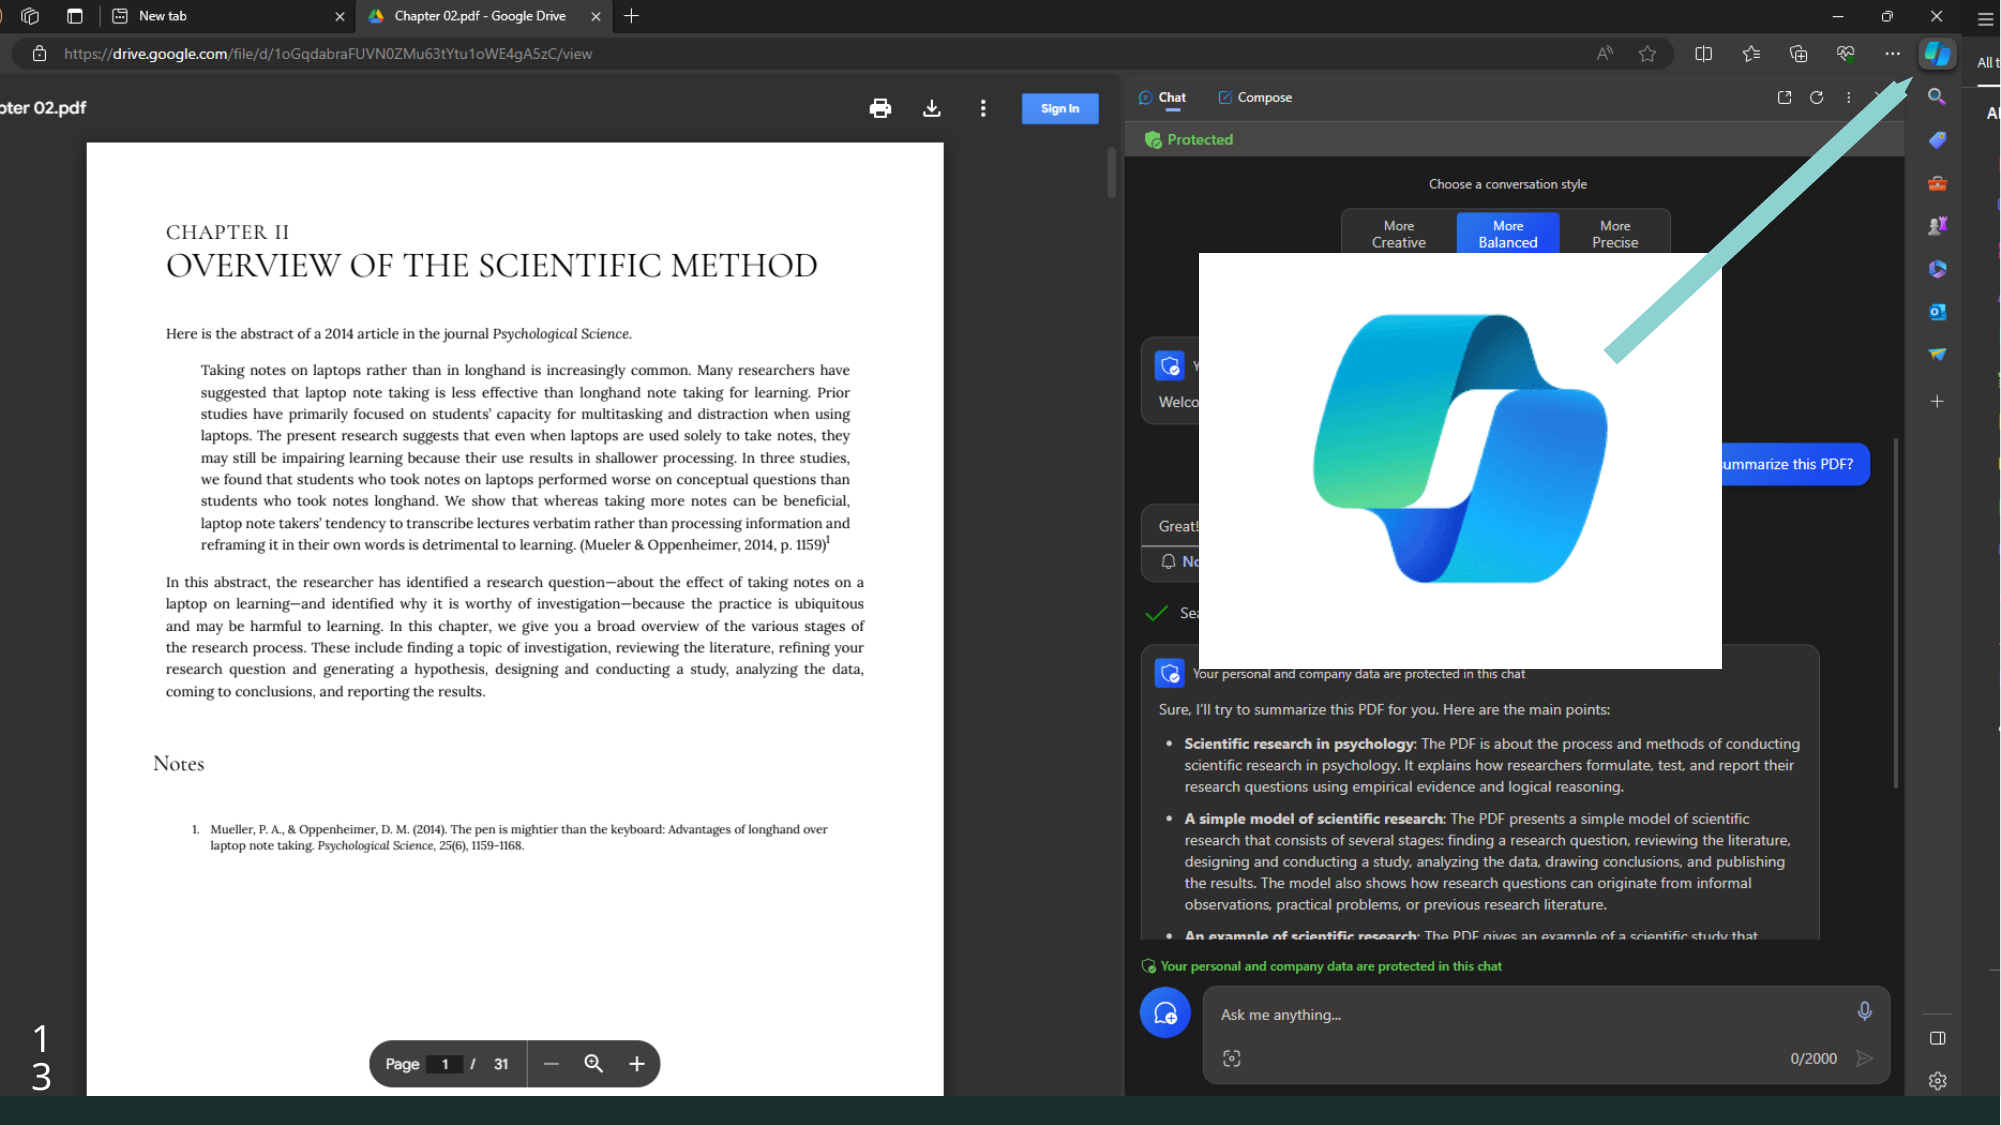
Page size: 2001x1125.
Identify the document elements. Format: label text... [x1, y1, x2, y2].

text_box 13 [16, 1007, 86, 1069]
picture [0, 0, 2000, 1097]
